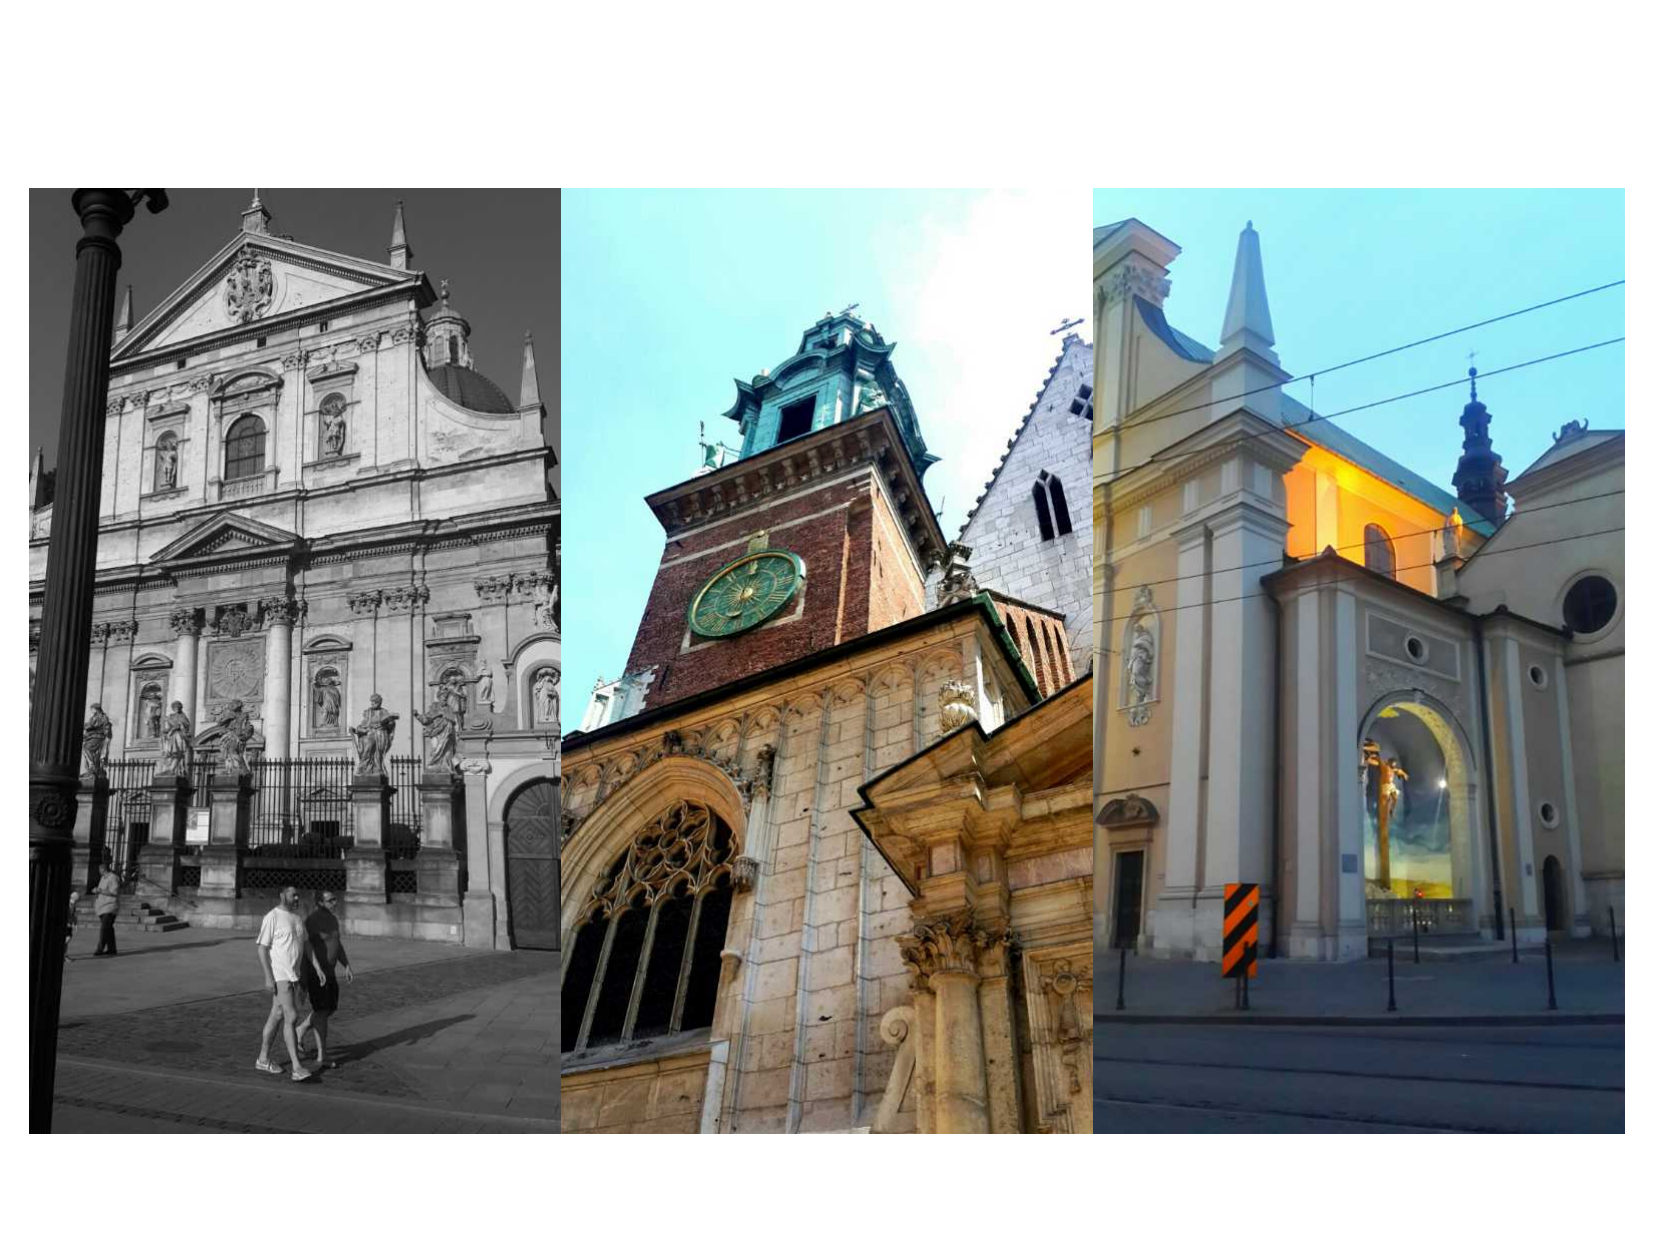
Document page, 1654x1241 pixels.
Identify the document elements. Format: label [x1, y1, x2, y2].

picture [29, 188, 1625, 1134]
